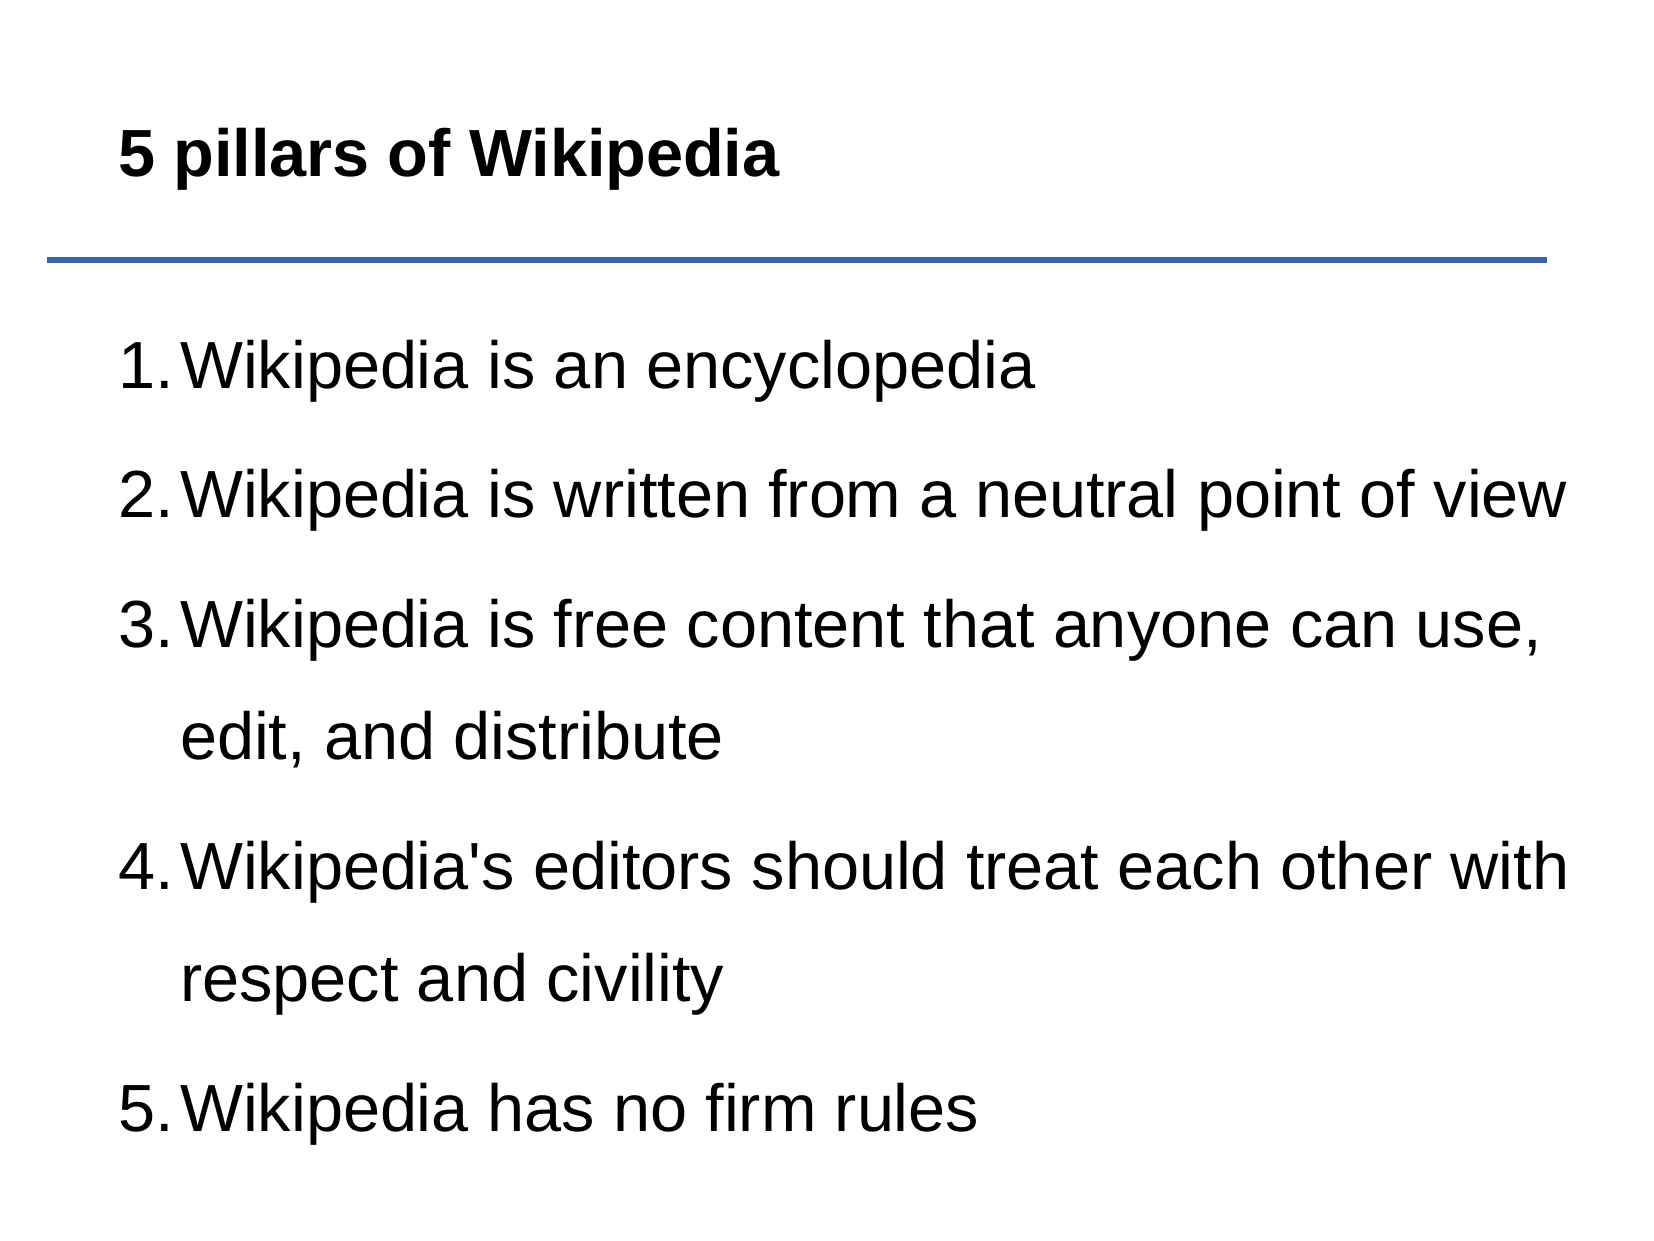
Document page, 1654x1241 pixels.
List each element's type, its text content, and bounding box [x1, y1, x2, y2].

title 5 pillars of Wikipedia [118, 49, 1571, 257]
subtitle Wikipedia is an encyclopedia Wikipedia is written from a neutral point of view Wikipedia is free content that anyone can use, edit, and distribute Wikipedia's editors should treat each other with respect and civility Wikipedia has no firm rules [118, 290, 1571, 1170]
